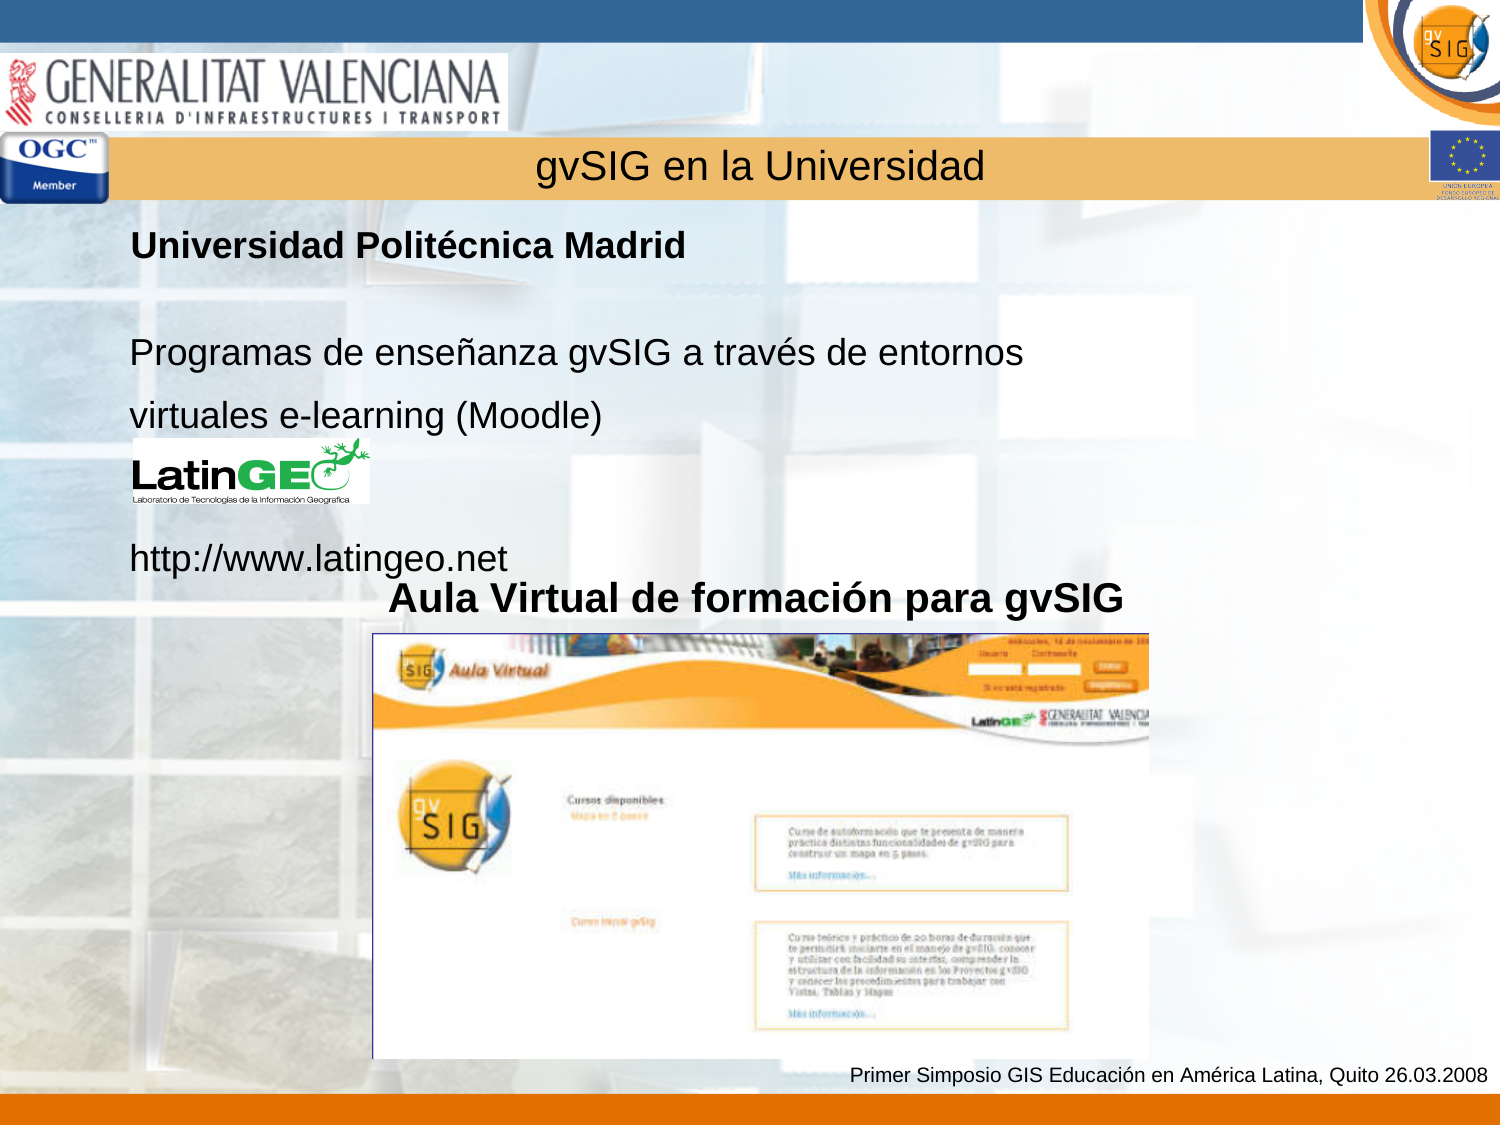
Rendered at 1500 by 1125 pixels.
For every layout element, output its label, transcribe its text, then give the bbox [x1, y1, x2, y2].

picture [1429, 129, 1500, 200]
picture [1363, 0, 1500, 127]
text_box Aula Virtual de formación para gvSIG [387, 576, 1131, 625]
picture [133, 438, 370, 504]
picture [372, 633, 1149, 1059]
text_box Programas de enseñanza gvSIG a través de entornos virtuales e-learning (Moodle) http://www.latingeo.net [129, 310, 1144, 560]
text_box Universidad Politécnica Madrid [130, 226, 805, 270]
text_box gvSIG en la Universidad [535, 144, 1032, 192]
picture [0, 132, 109, 204]
picture [0, 53, 508, 131]
